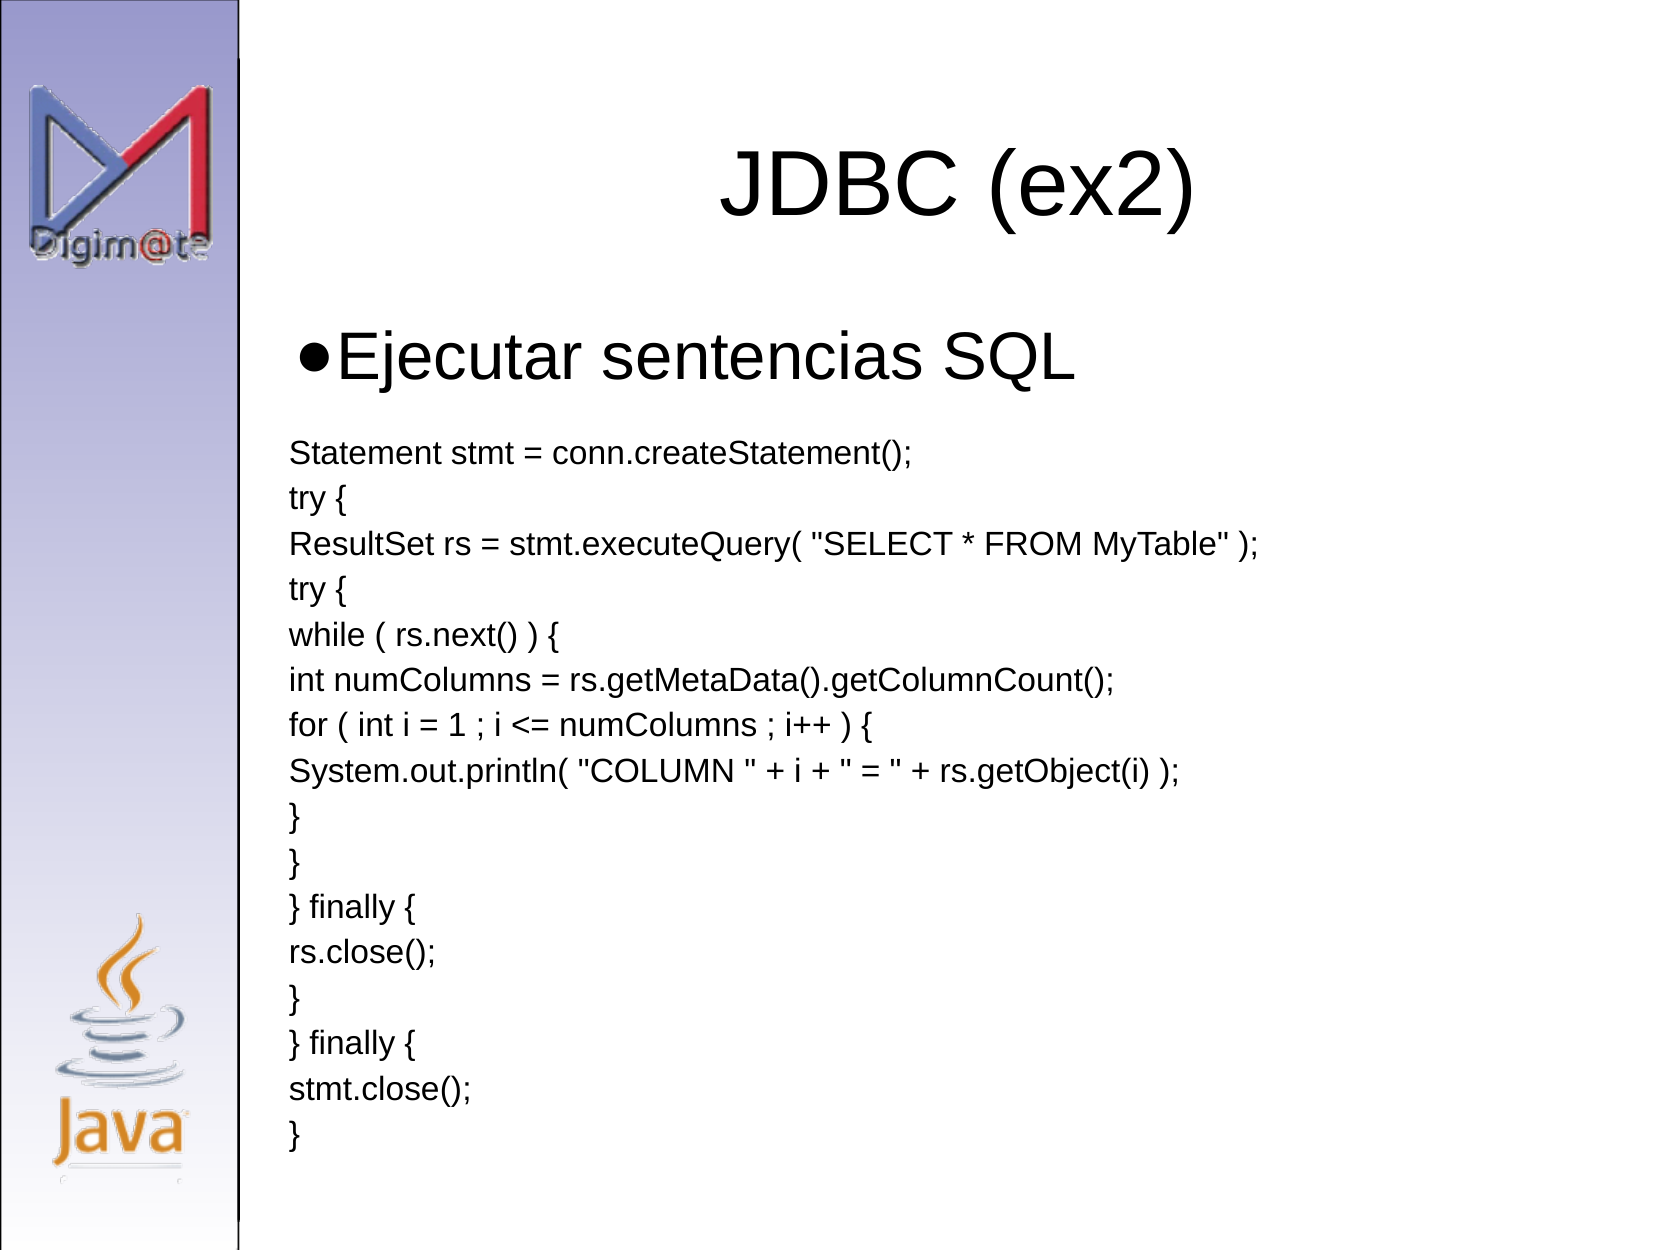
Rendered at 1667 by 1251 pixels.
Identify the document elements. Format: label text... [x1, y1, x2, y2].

list Ejecutar sentencias SQL [267, 297, 1596, 1130]
text_box Statement stmt = conn.createStatement(); try { ResultSet rs = stmt.executeQuery( "SELECT * FROM MyTable" ); try { while ( rs.next() ) { int numColumns = rs.getMetaData().getColumnCount(); for ( int i = 1 ; i <= numColumns ; i++ ) { System.out.println( "COLUMN " + i + " = " + rs.getObject(i) ); } } } finally { rs.close(); } } finally { stmt.close(); } [282, 419, 1635, 1077]
picture [0, 0, 1667, 1250]
title JDBC (ex2) [267, 65, 1650, 281]
